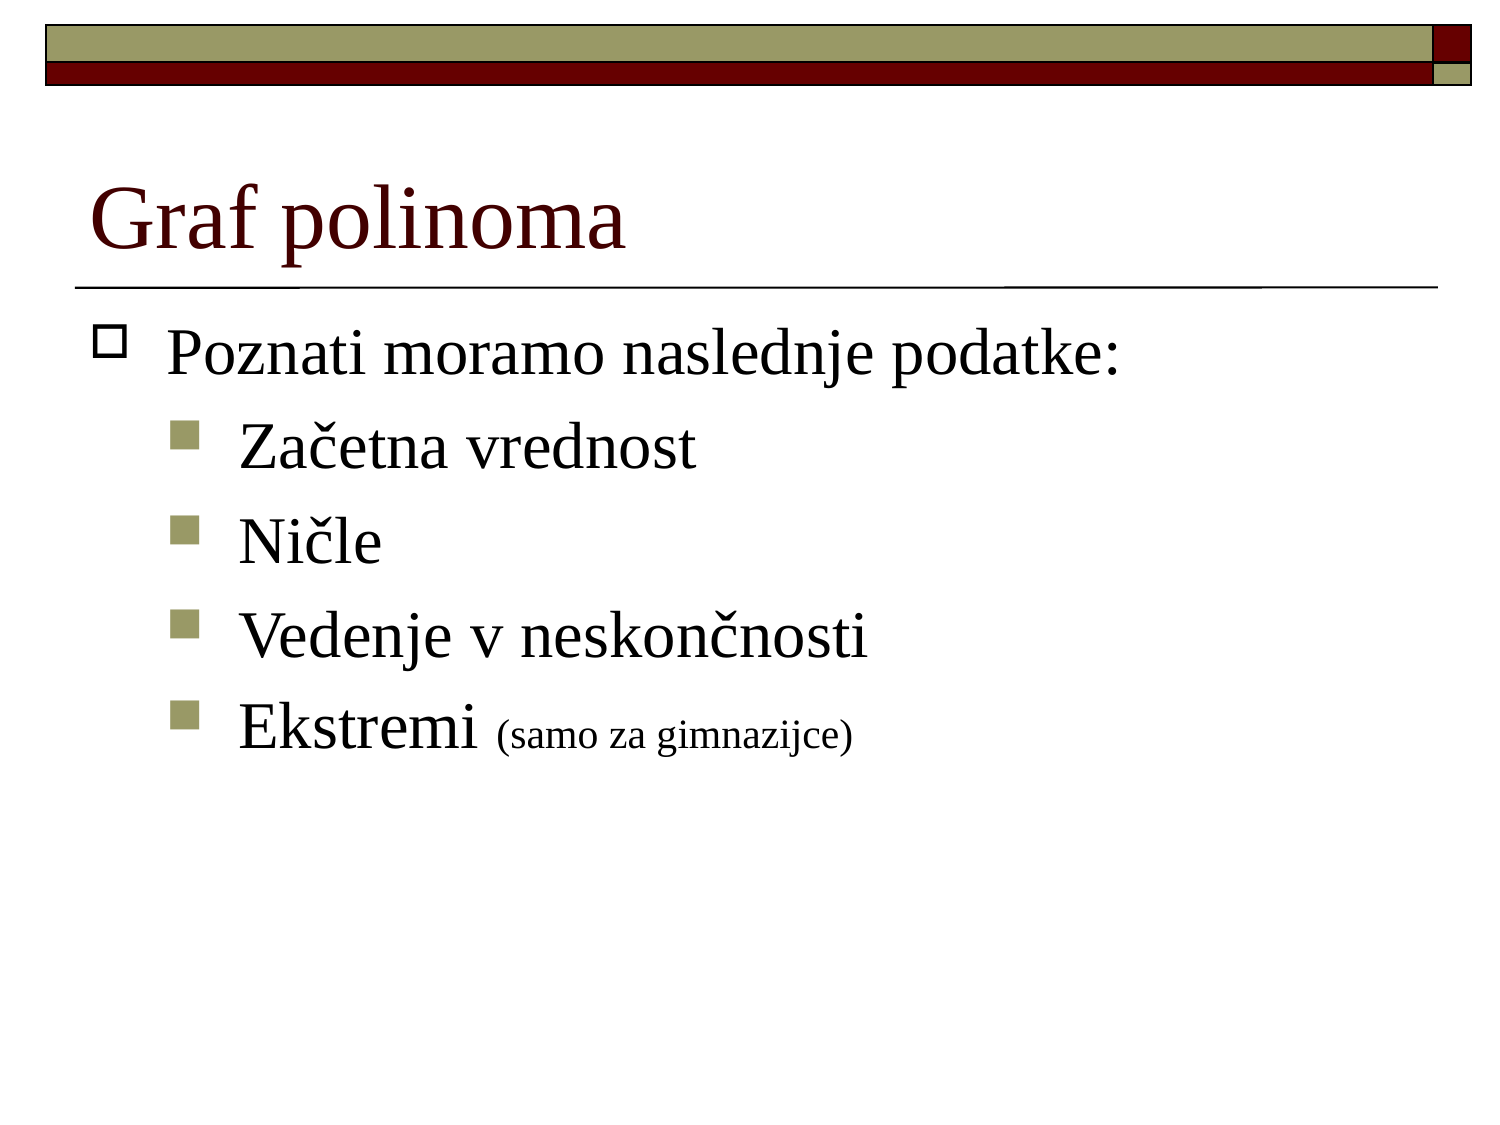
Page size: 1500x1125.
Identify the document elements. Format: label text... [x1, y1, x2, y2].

list Poznati moramo naslednje podatke: Začetna vrednost Ničle Vedenje v neskončnosti Ekstremi (samo za gimnazijce) [75, 299, 1425, 954]
title Graf polinoma [75, 71, 1425, 275]
